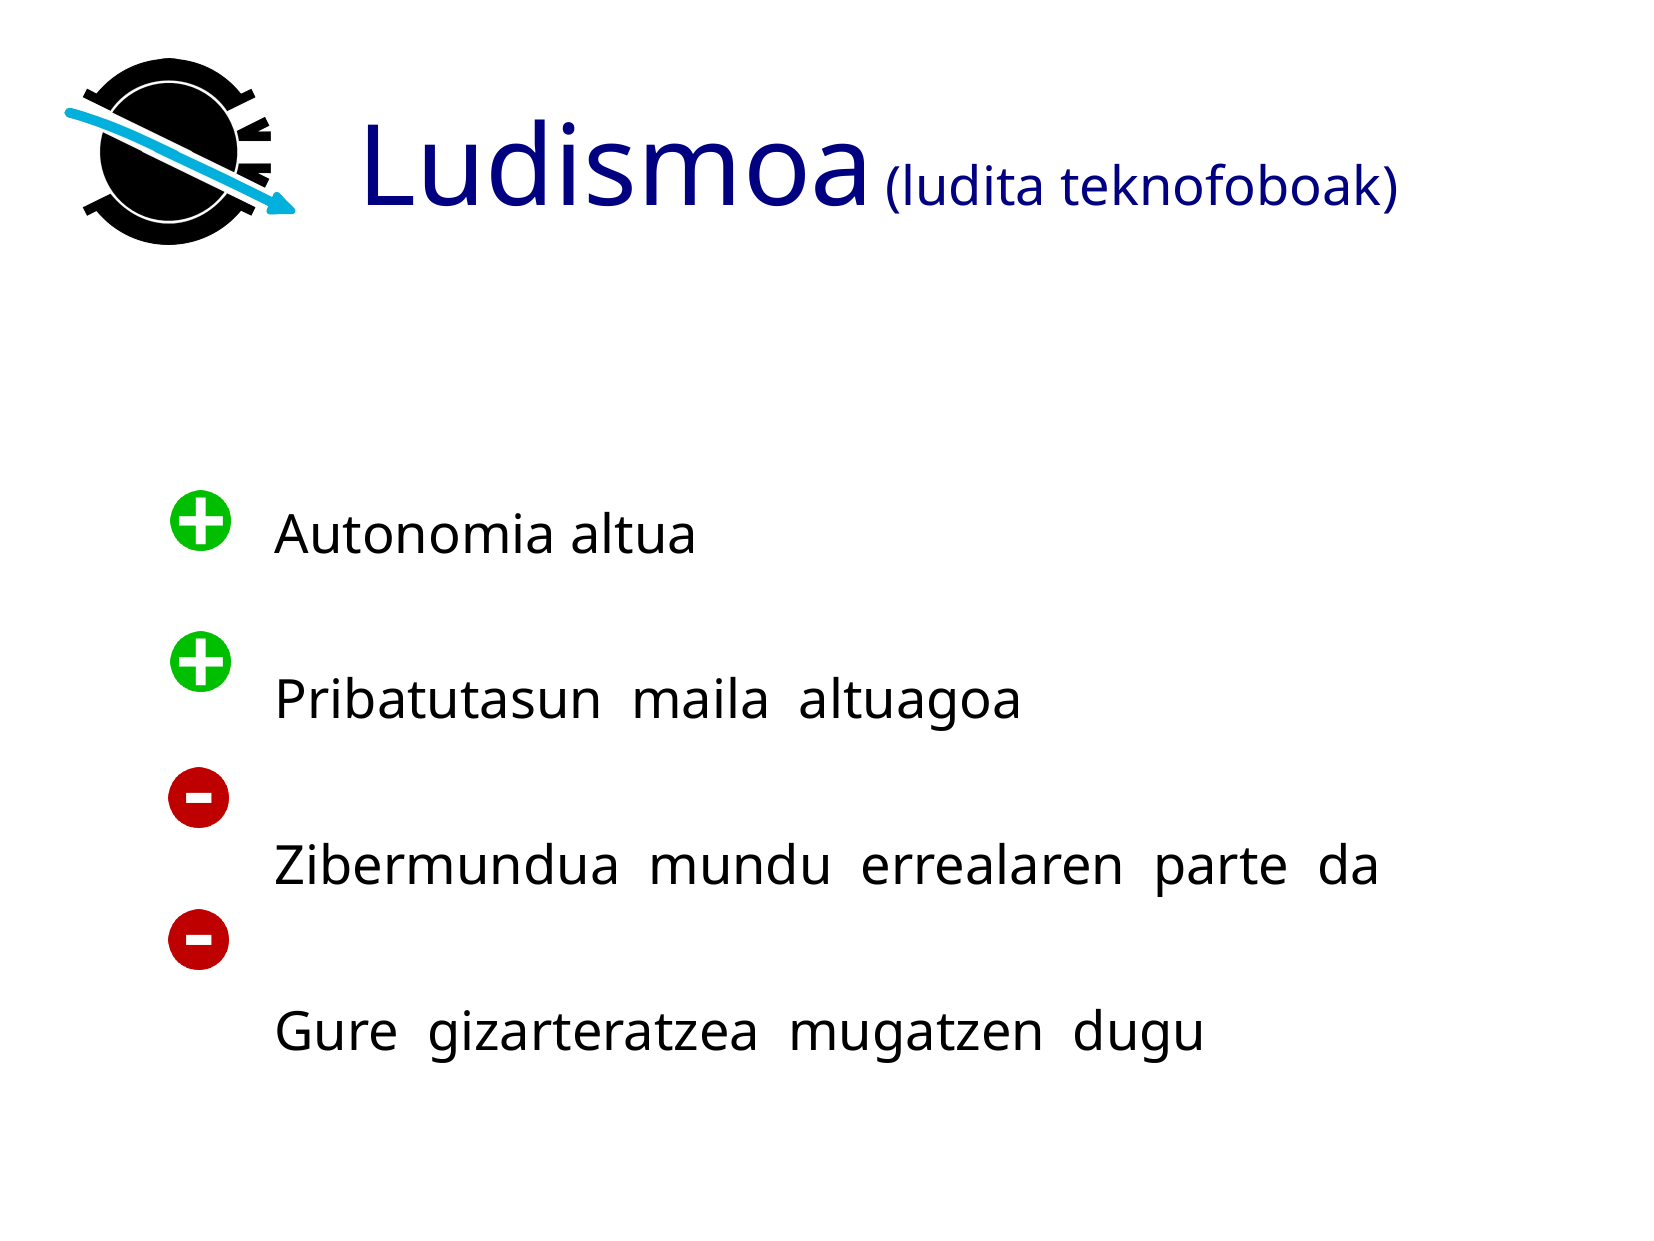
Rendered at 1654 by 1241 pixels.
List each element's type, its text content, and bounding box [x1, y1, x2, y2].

text_box Ludismoa (ludita teknofoboak) [342, 77, 1544, 225]
picture [168, 909, 229, 970]
text_box Autonomia altua Pribatutasun maila altuagoa Zibermundua mundu errealaren parte da Gure gizarteratzea mugatzen dugu [259, 487, 1548, 982]
picture [64, 58, 296, 208]
picture [64, 115, 296, 245]
picture [170, 490, 231, 551]
picture [168, 767, 229, 828]
picture [170, 631, 231, 692]
